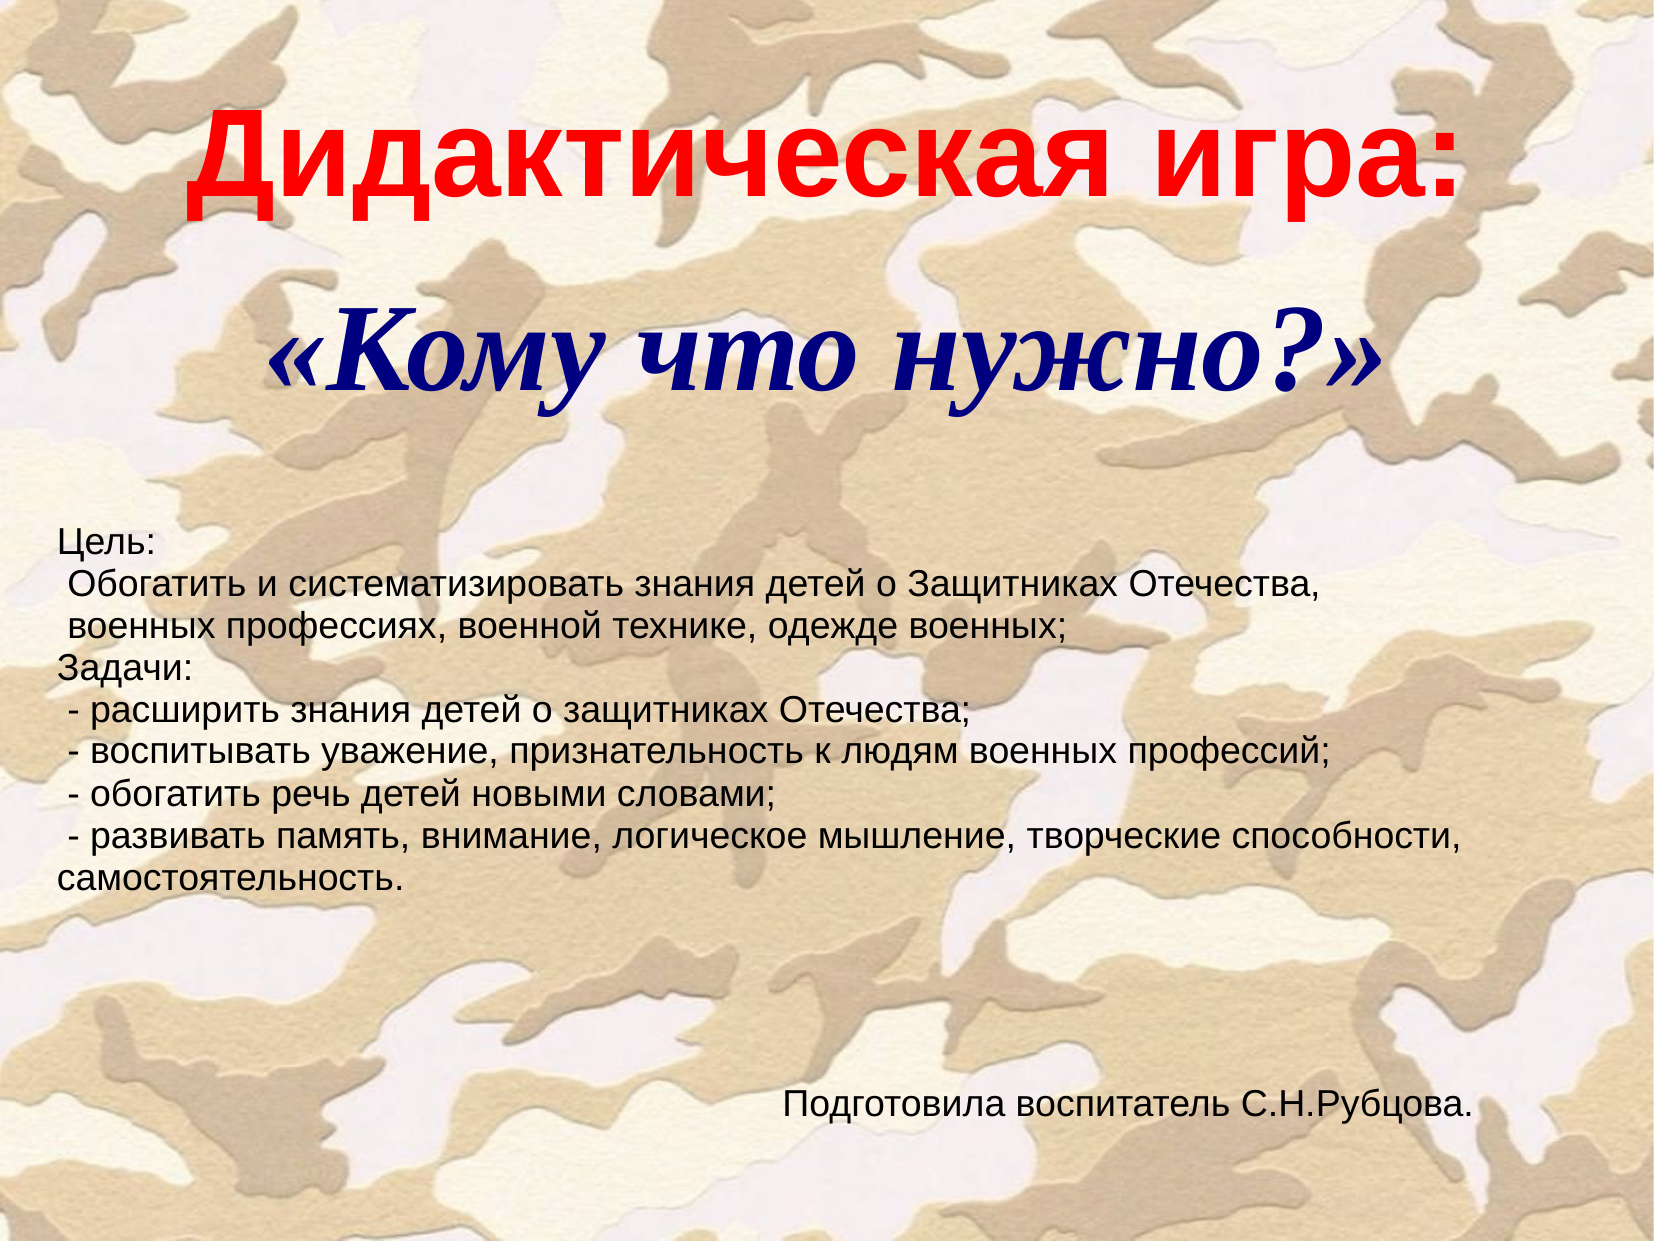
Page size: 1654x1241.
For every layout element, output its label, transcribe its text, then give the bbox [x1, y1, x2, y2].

picture [0, 0, 1654, 1241]
title Дидактическая игра: [82, 49, 1571, 257]
text_box Цель: Обогатить и систематизировать знания детей о Защитниках Отечества, военных профессиях, военной технике, одежде военных; Задачи: - расширить знания детей о защитниках Отечества; - воспитывать уважение, признательность к людям военных профессий; - обогатить речь детей новыми словами; - развивать память, внимание, логическое мышление, творческие способности, самостоятельность. [42, 512, 1654, 906]
text_box Подготовила воспитатель С.Н.Рубцова. [767, 1074, 1500, 1132]
subtitle «Кому что нужно?» [94, 279, 1560, 418]
